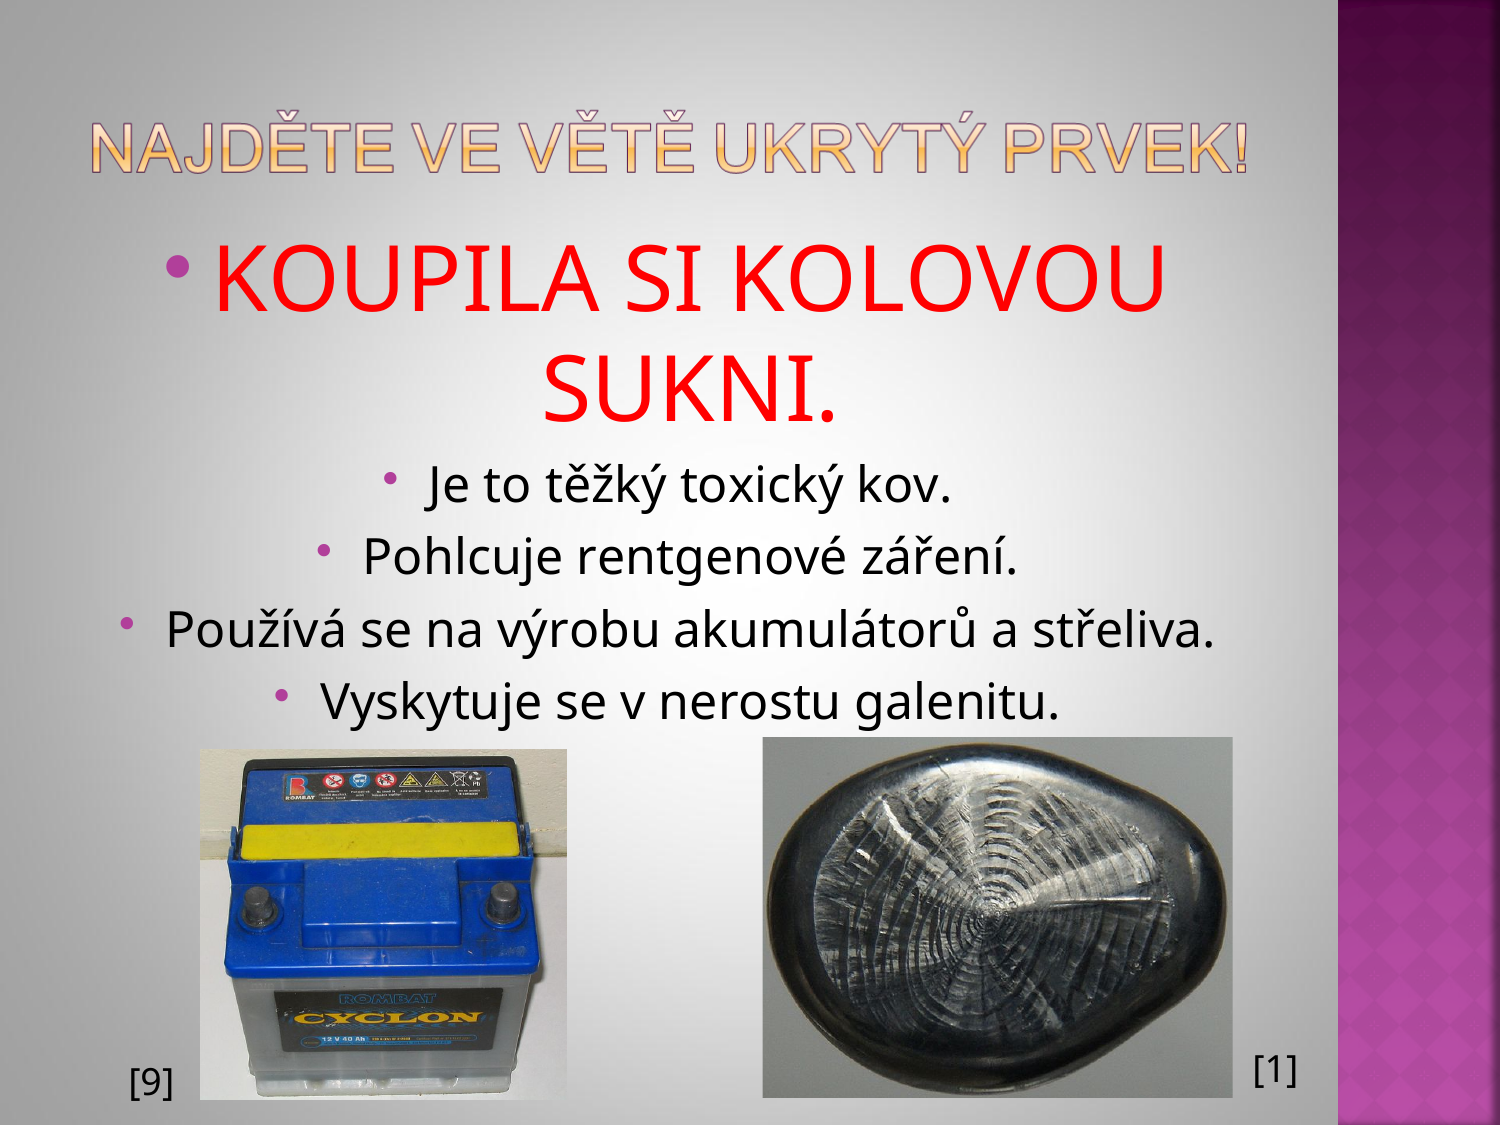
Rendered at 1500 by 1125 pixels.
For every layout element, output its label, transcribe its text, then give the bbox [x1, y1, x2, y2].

text_box [47, 53, 1290, 229]
text_box [9] [113, 1049, 190, 1125]
list KOUPILA SI KOLOVOU SUKNI. Je to těžký toxický kov. Pohlcuje rentgenové záření. Používá se na výrobu akumulátorů a střeliva. Vyskytuje se v nerostu galenitu. [75, 212, 1263, 1060]
picture [0, 0, 1500, 1125]
text_box [1] [1237, 1037, 1351, 1098]
